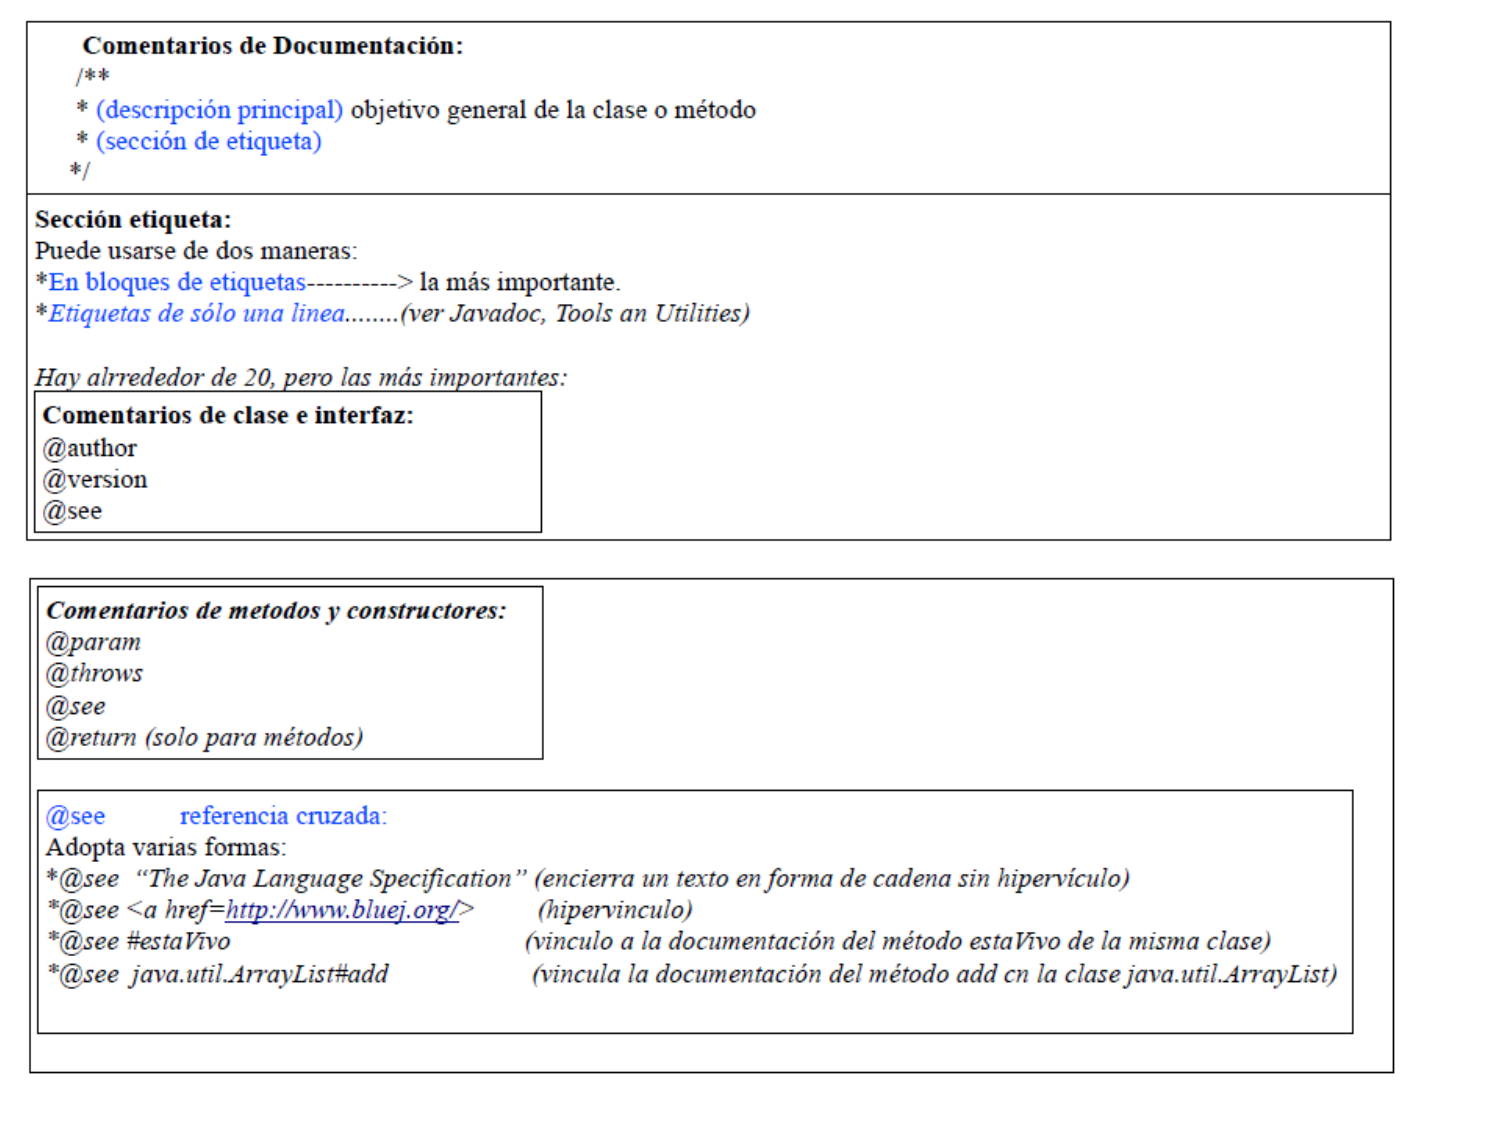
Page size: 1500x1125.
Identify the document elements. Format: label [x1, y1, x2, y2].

picture [17, 15, 1423, 1083]
